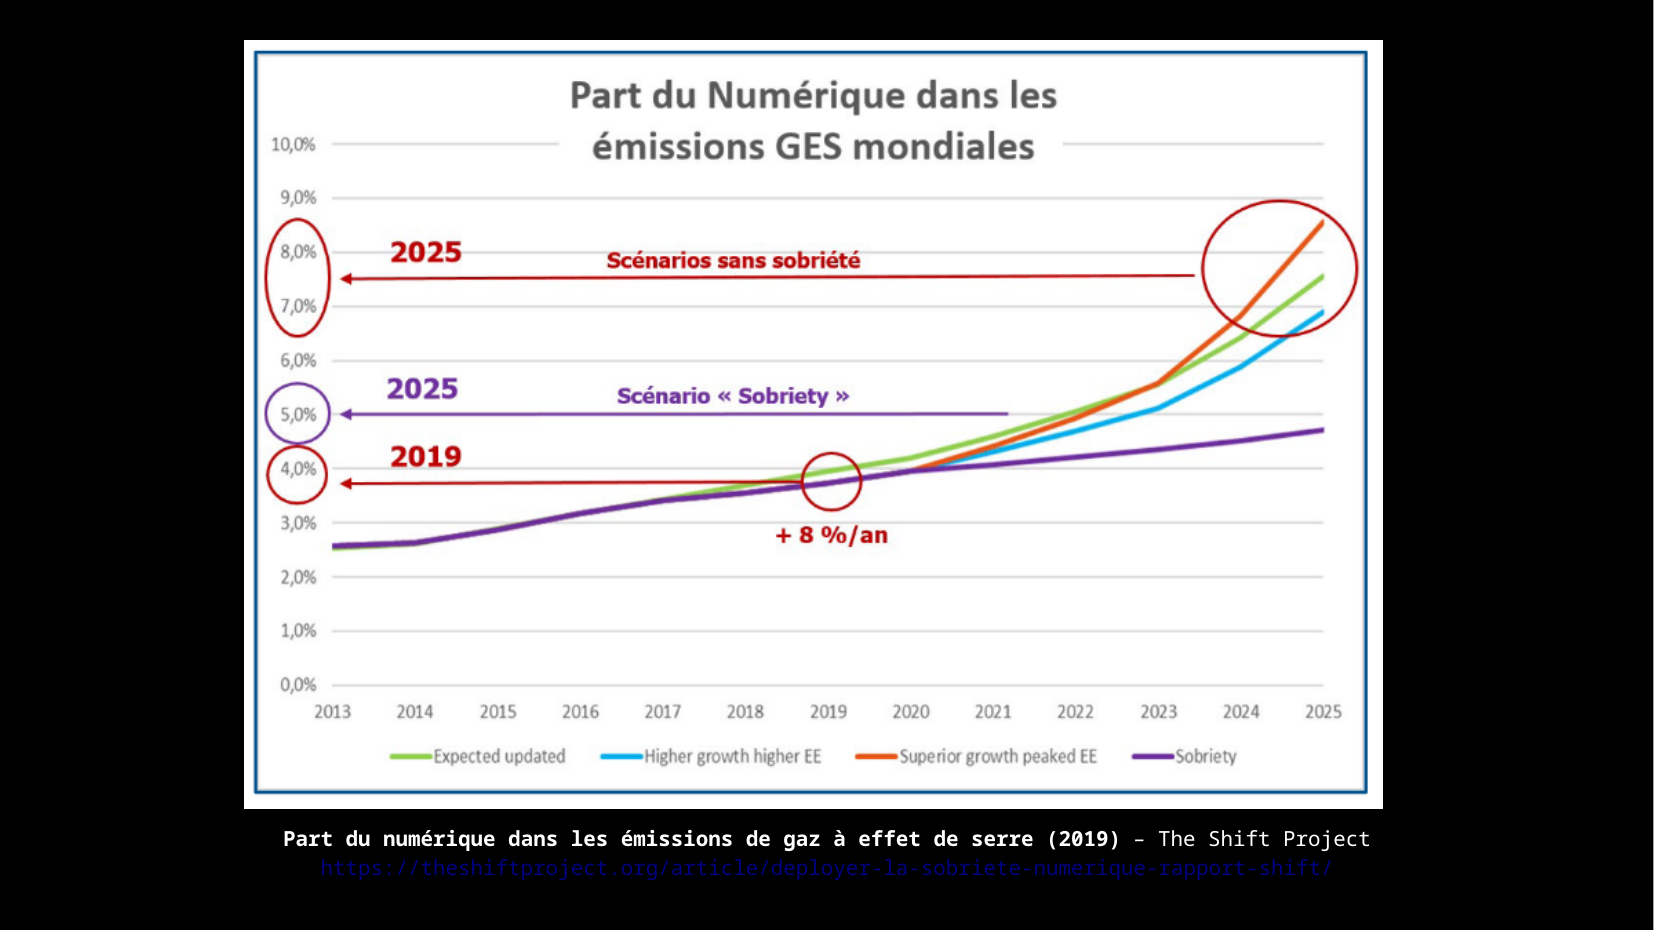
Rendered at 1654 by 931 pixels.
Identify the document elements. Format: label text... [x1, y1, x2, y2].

picture [244, 40, 1383, 810]
title Part du numérique dans les émissions de gaz à effet de serre (2019) – The Shift Project https://theshiftproject.org/article/deployer-la-sobriete-numerique-rapport-shift/ [82, 775, 1571, 931]
